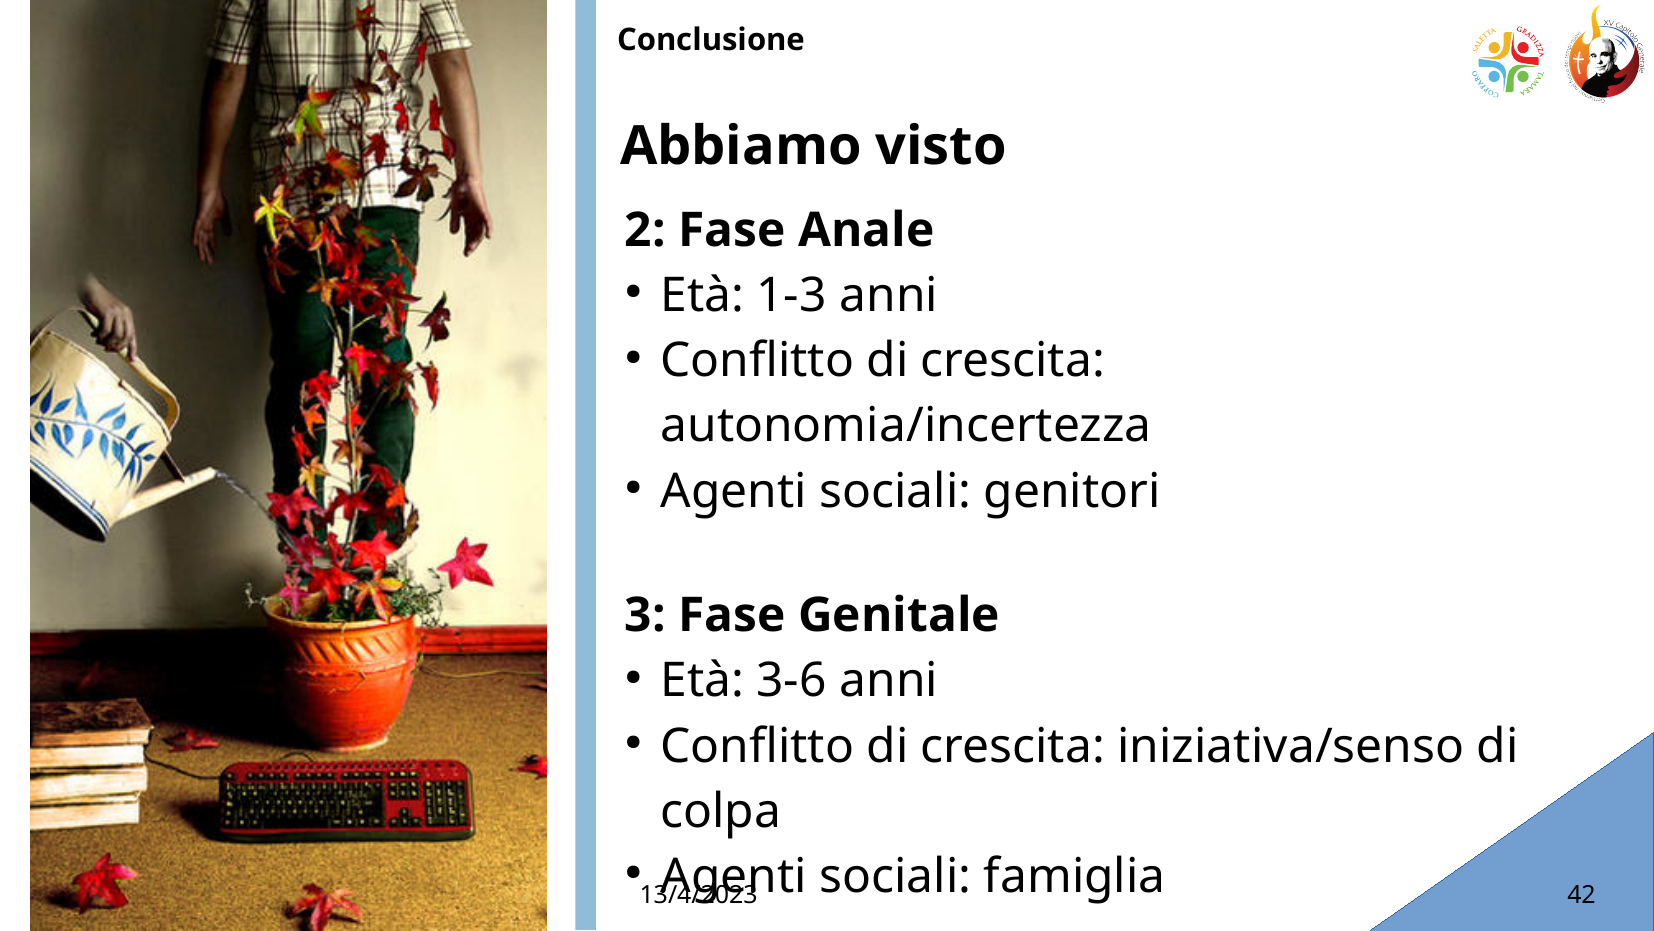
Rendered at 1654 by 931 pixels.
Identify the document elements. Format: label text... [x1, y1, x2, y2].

picture [1563, 4, 1646, 103]
title Abbiamo visto [620, 106, 1617, 178]
text_box Conclusione [602, 9, 1335, 63]
subtitle 2: Fase Anale Età: 1-3 anni Conflitto di crescita: autonomia/incertezza Agenti sociali: genitori 3: Fase Genitale Età: 3-6 anni Conflitto di crescita: iniziativa/senso di colpa Agenti sociali: famiglia [624, 194, 1602, 840]
picture [30, 0, 547, 931]
